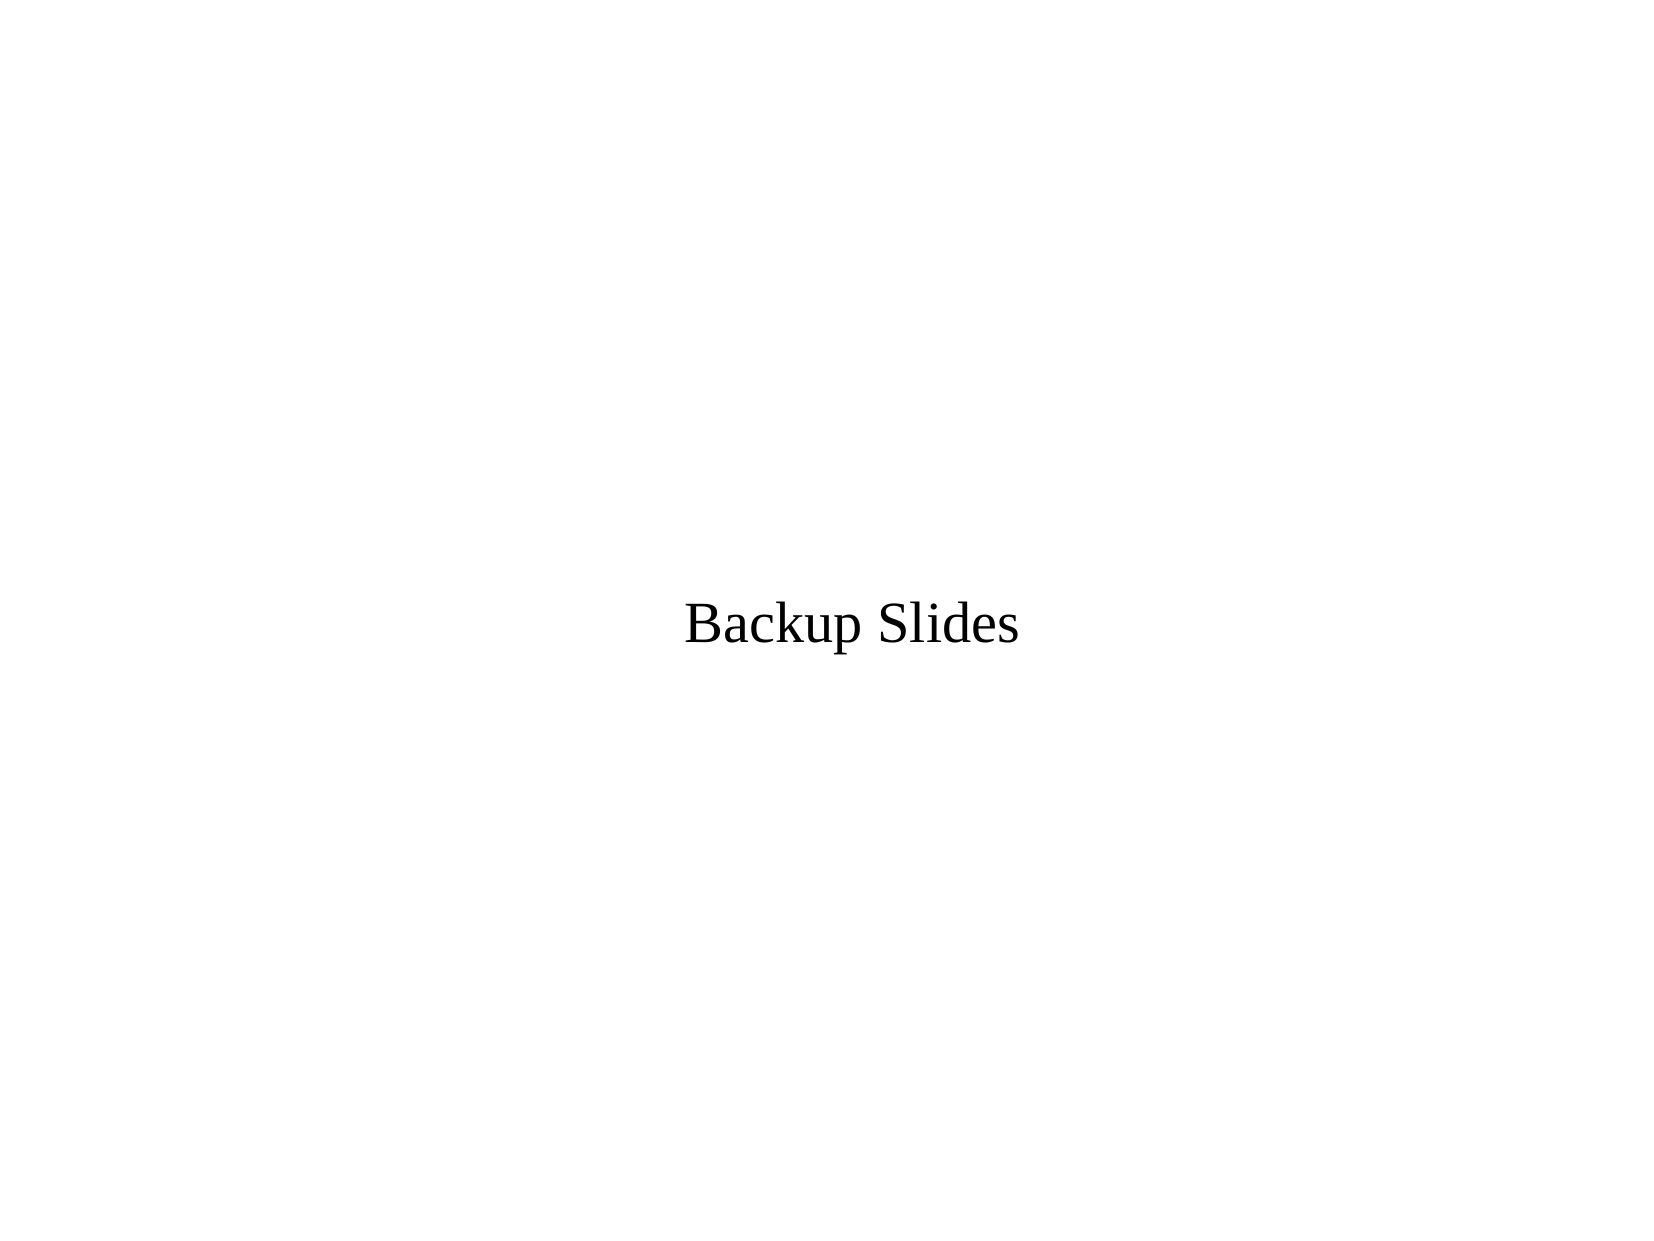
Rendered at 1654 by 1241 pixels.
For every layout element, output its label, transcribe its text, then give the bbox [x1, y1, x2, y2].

text_box Backup Slides [685, 590, 1021, 656]
